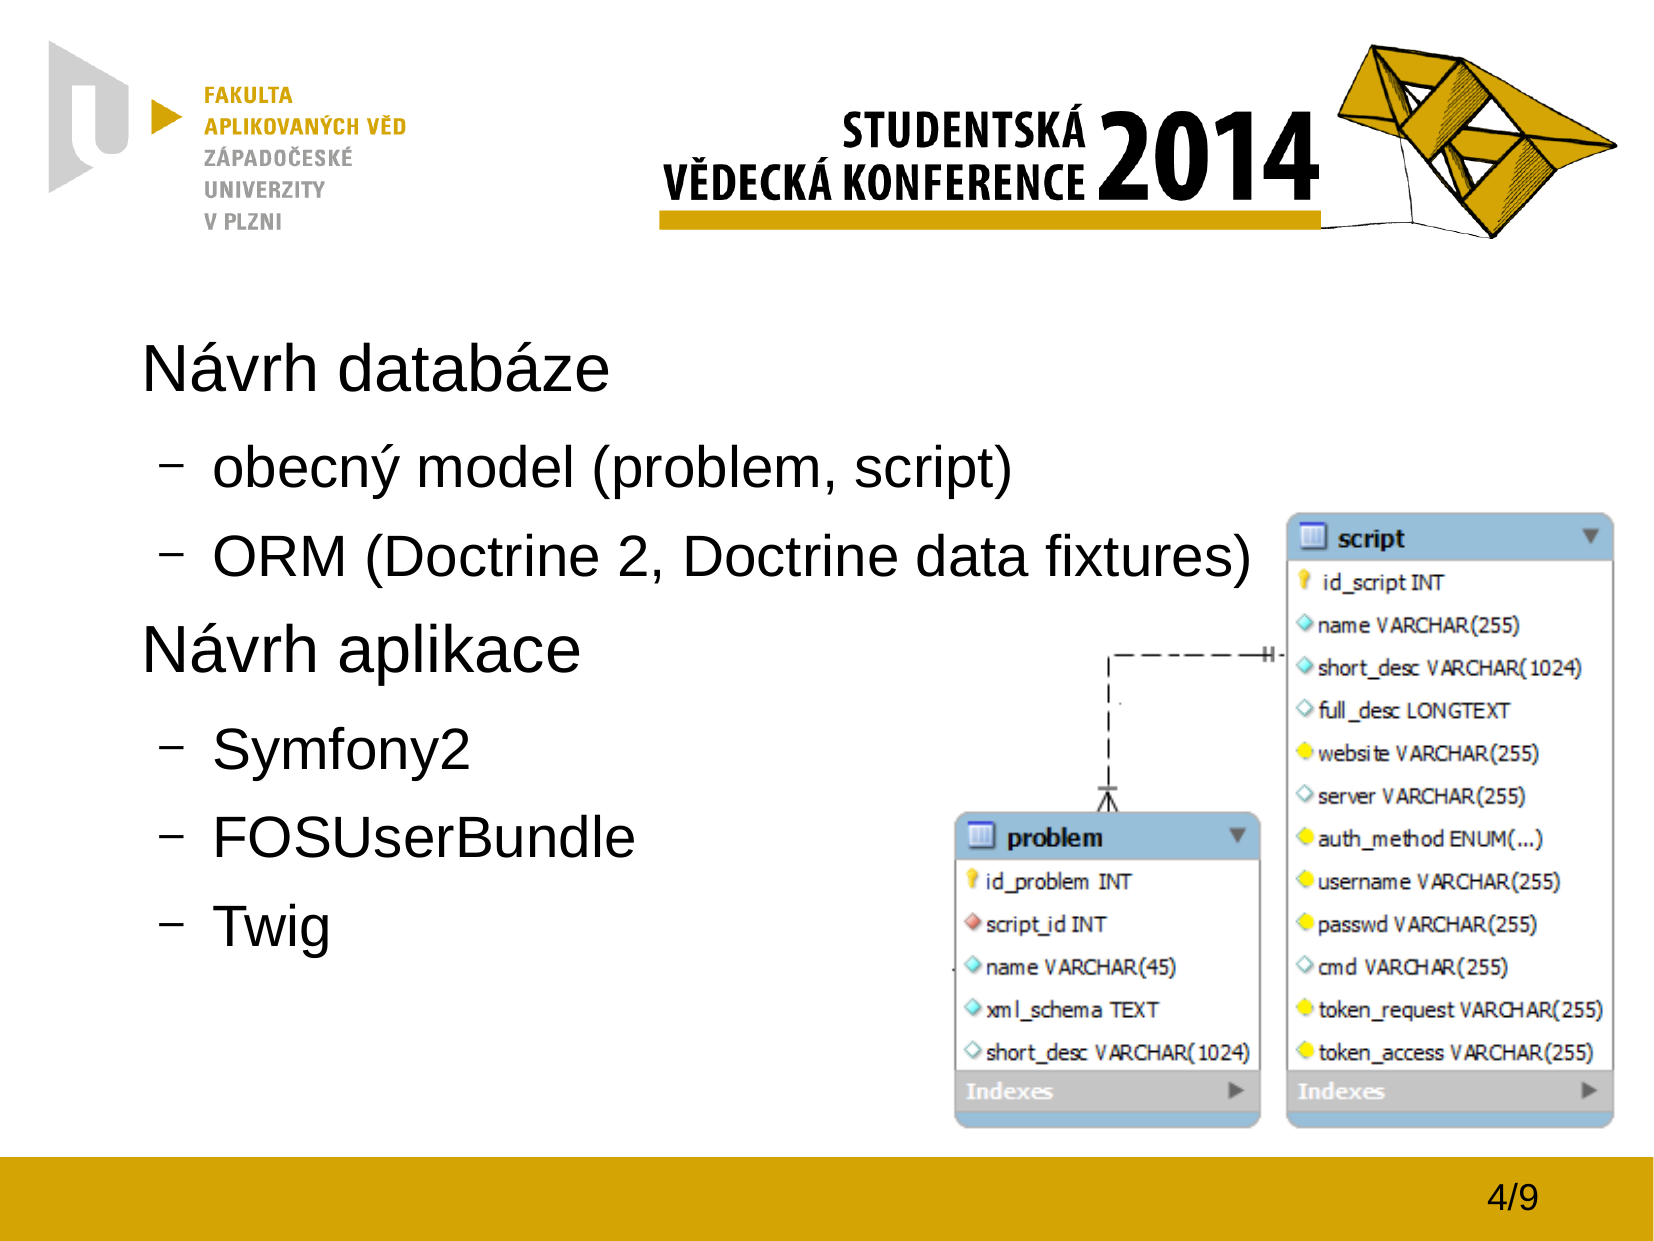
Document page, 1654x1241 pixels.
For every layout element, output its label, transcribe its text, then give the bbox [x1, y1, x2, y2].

picture [947, 509, 1634, 1152]
text_box <číslo>/9 [1497, 1169, 1654, 1227]
picture [0, 1157, 1654, 1241]
picture [1491, 1193, 1497, 1202]
picture [35, 23, 1642, 257]
list Návrh databáze obecný model (problem, script) ORM (Doctrine 2, Doctrine data fixtures) Návrh aplikace Symfony2 FOSUserBundle Twig [70, 330, 1559, 1033]
